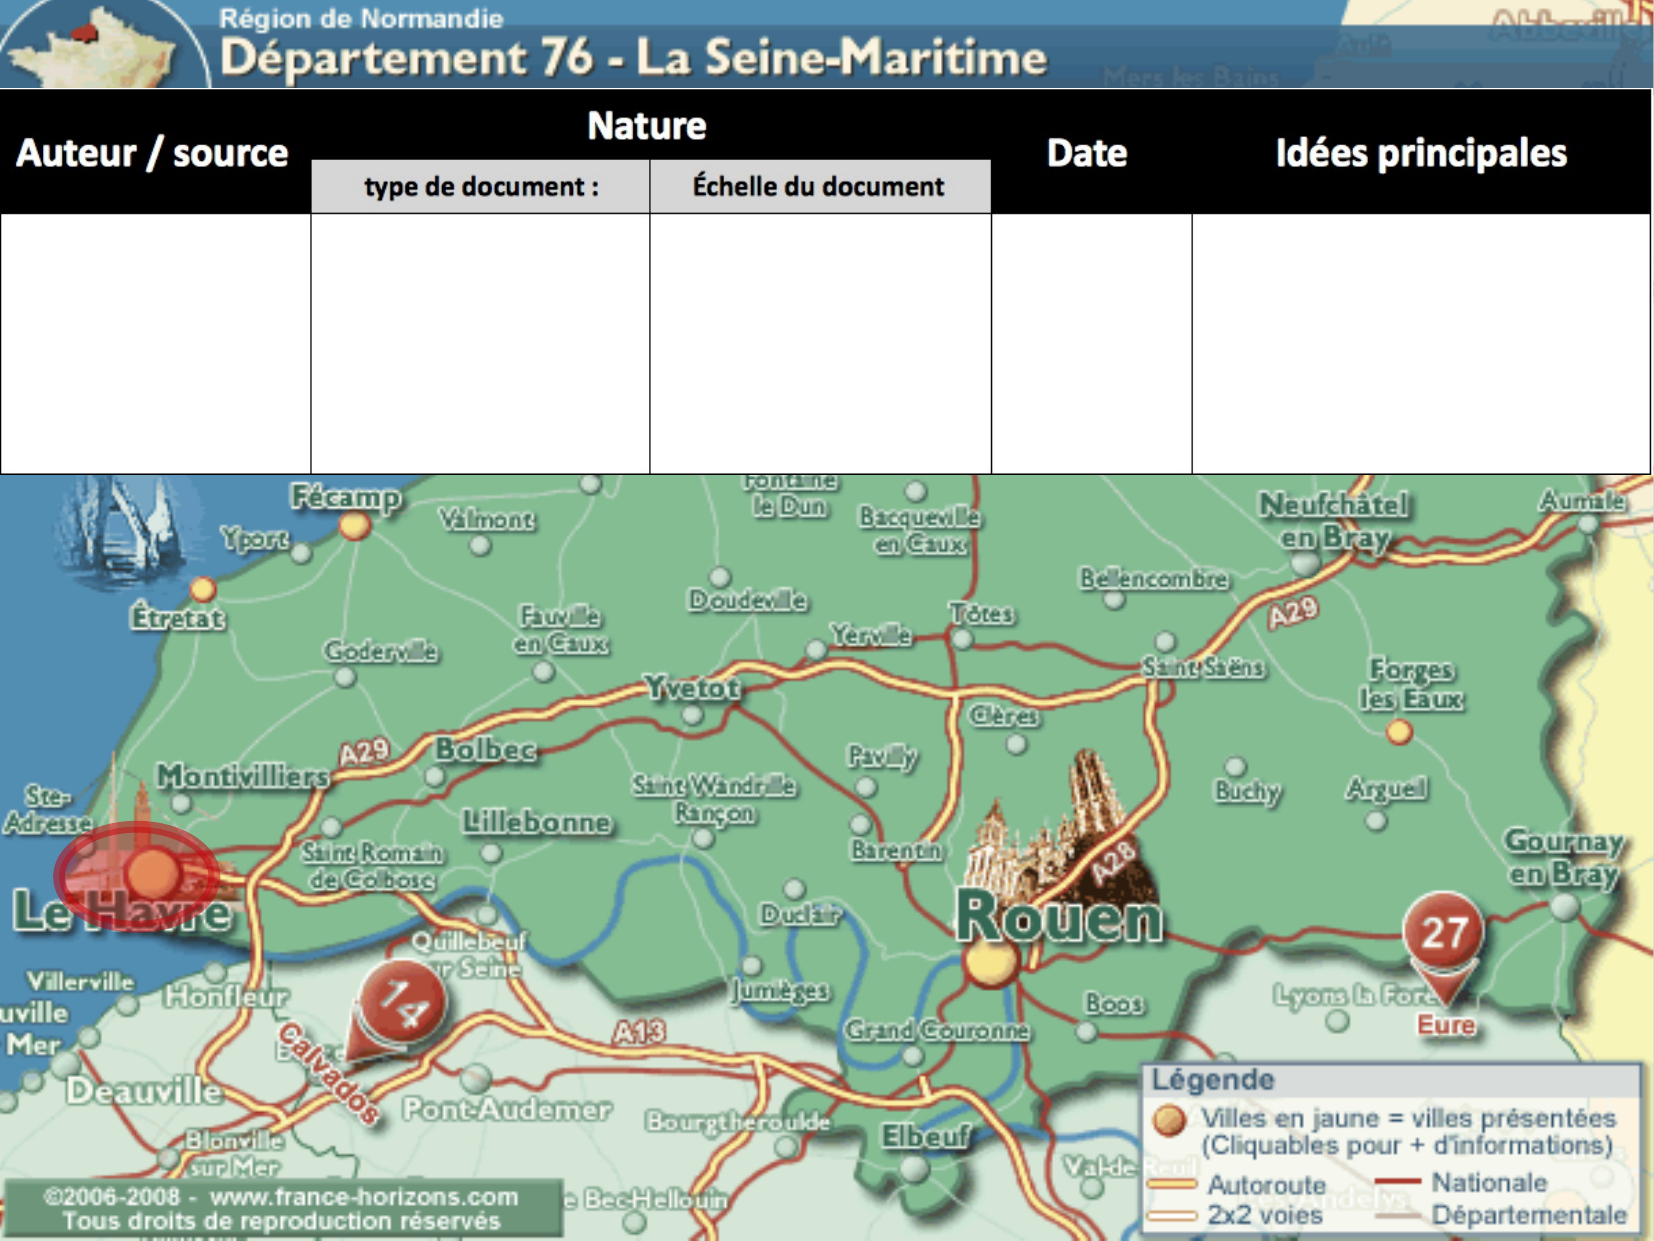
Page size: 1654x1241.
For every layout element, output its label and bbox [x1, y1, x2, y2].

text_box [59, 826, 215, 927]
picture [0, 0, 1654, 1241]
